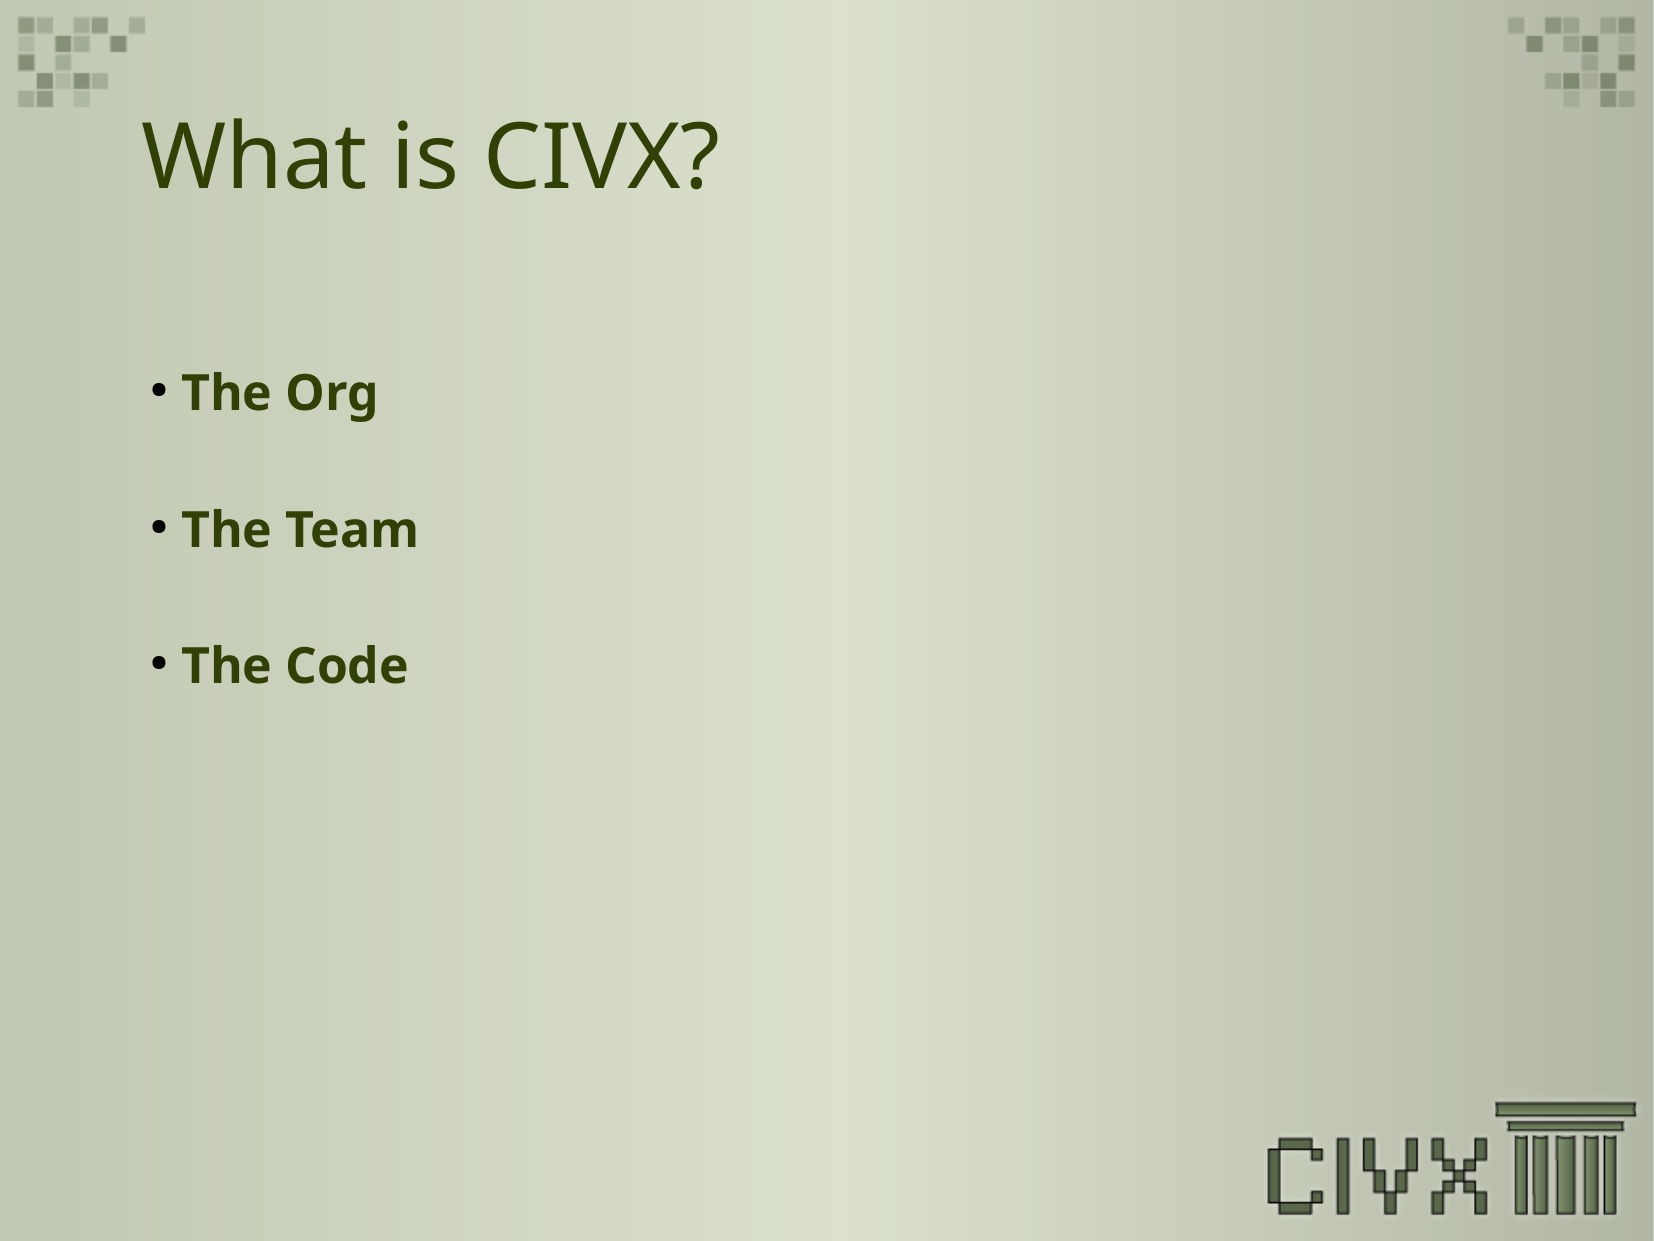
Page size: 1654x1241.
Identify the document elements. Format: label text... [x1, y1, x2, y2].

title What is CIVX? [141, 56, 1630, 250]
picture [0, 0, 1654, 1241]
subtitle The Org The Team The Code [150, 262, 1639, 1067]
